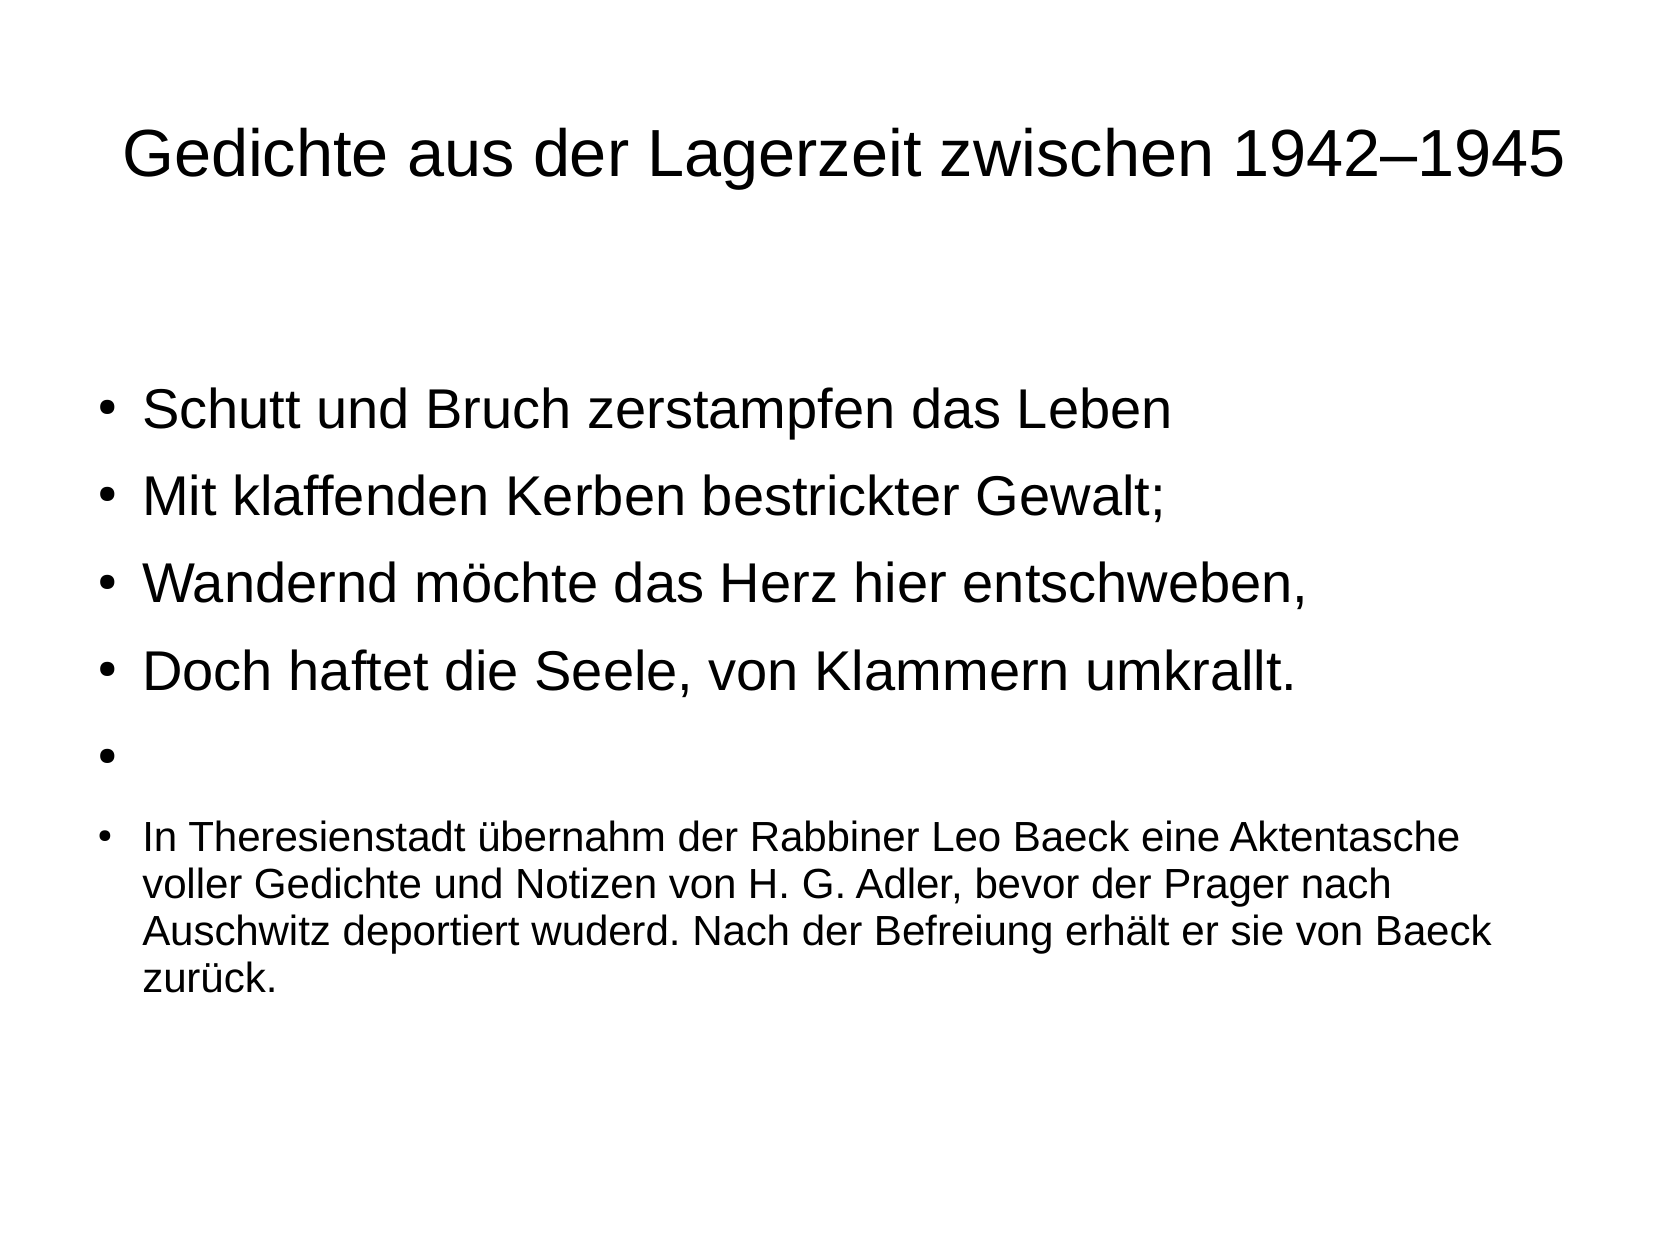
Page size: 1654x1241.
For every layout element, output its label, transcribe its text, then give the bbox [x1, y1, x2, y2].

list Schutt und Bruch zerstampfen das Leben Mit klaffenden Kerben bestrickter Gewalt; Wandernd möchte das Herz hier entschweben, Doch haftet die Seele, von Klammern umkrallt. In Theresienstadt übernahm der Rabbiner Leo Baeck eine Aktentasche voller Gedichte und Notizen von H. G. Adler, bevor der Prager nach Auschwitz deportiert wuderd. Nach der Befreiung erhält er sie von Baeck zurück. [82, 290, 1571, 1010]
title Gedichte aus der Lagerzeit zwischen 1942–1945 [82, 49, 1571, 257]
